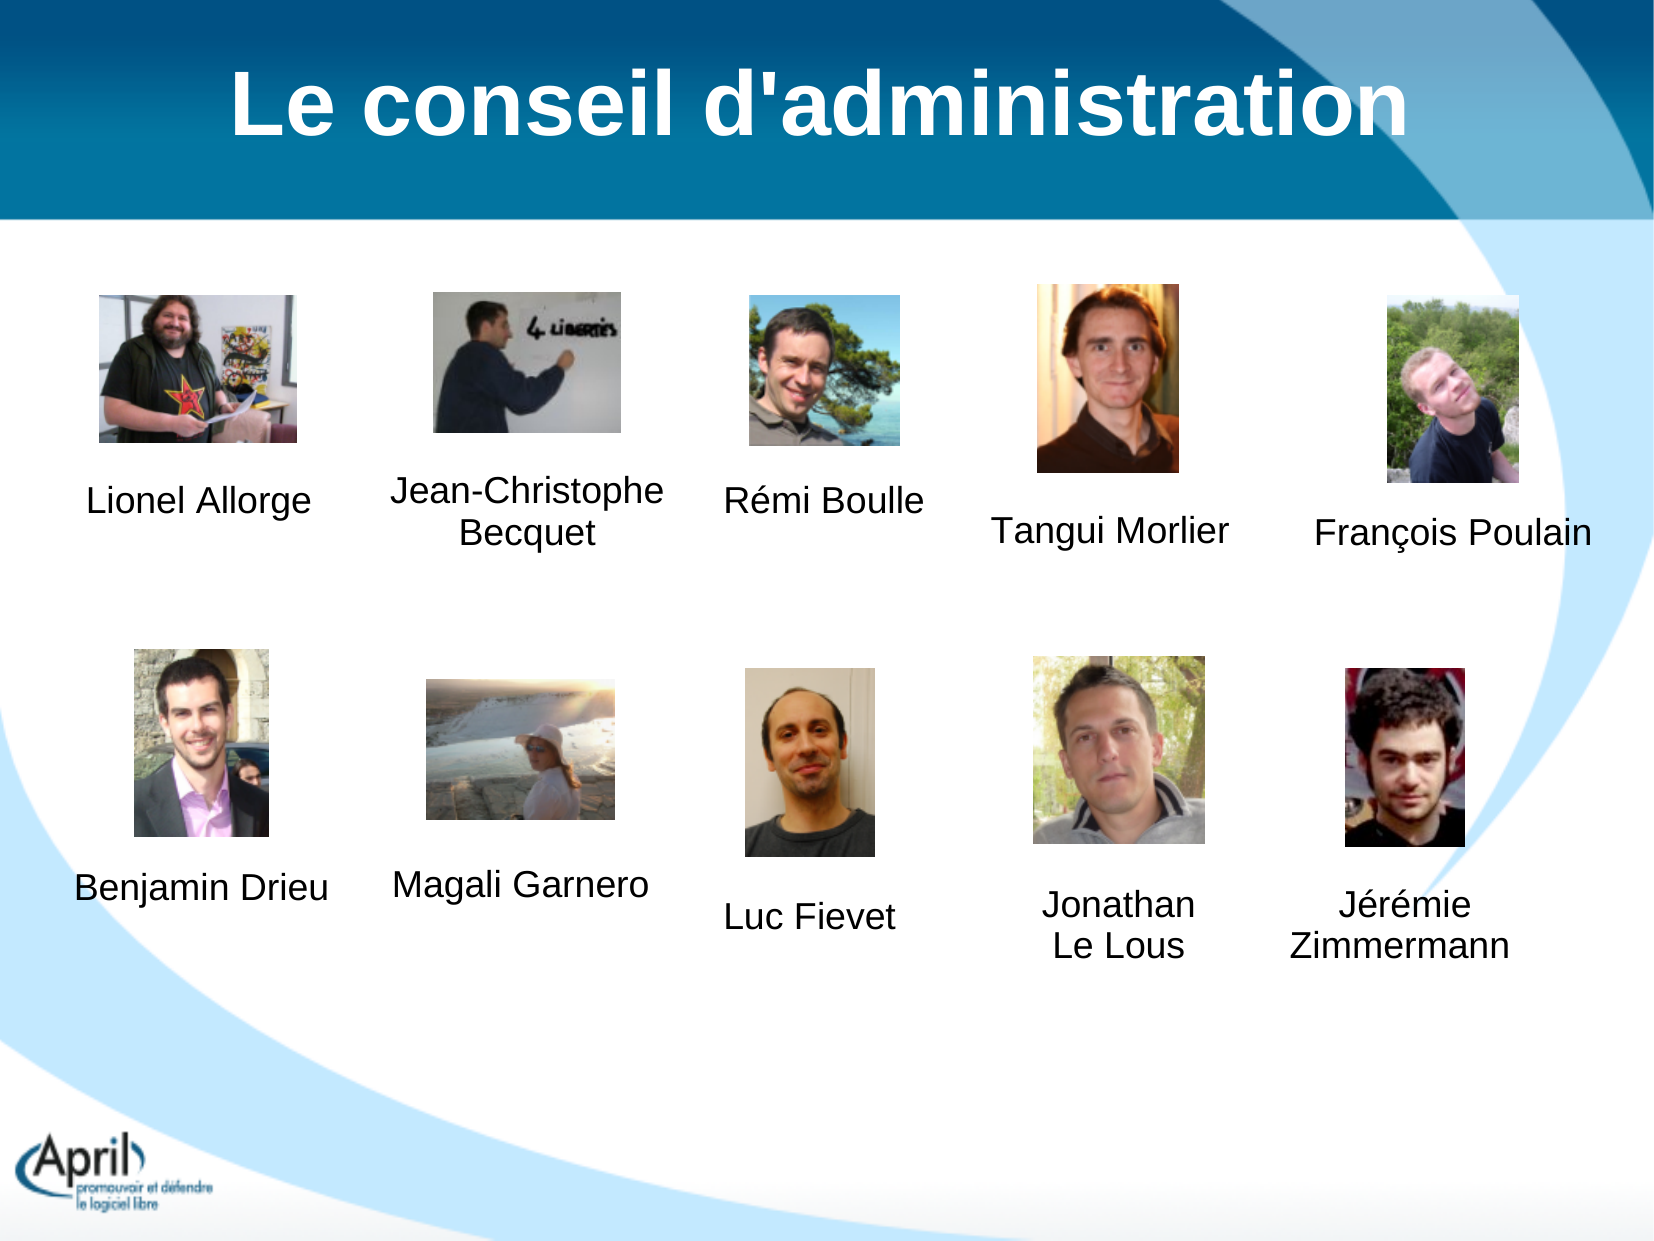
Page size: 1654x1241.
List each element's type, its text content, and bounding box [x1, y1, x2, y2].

text_box Luc Fievet [708, 888, 912, 945]
title Le conseil d'administration [76, 7, 1565, 200]
text_box Magali Garnero [377, 856, 665, 914]
text_box Jean-Christophe Becquet [375, 462, 680, 562]
text_box Lionel Allorge [71, 472, 325, 530]
text_box Benjamin Drieu [59, 858, 345, 916]
text_box François Poulain [1299, 504, 1608, 562]
text_box Jonathan Le Lous [1027, 875, 1211, 975]
picture [0, 0, 1654, 1241]
text_box Rémi Boulle [708, 472, 940, 530]
text_box Jérémie Zimmermann [1274, 875, 1536, 975]
text_box Tangui Morlier [975, 501, 1241, 559]
